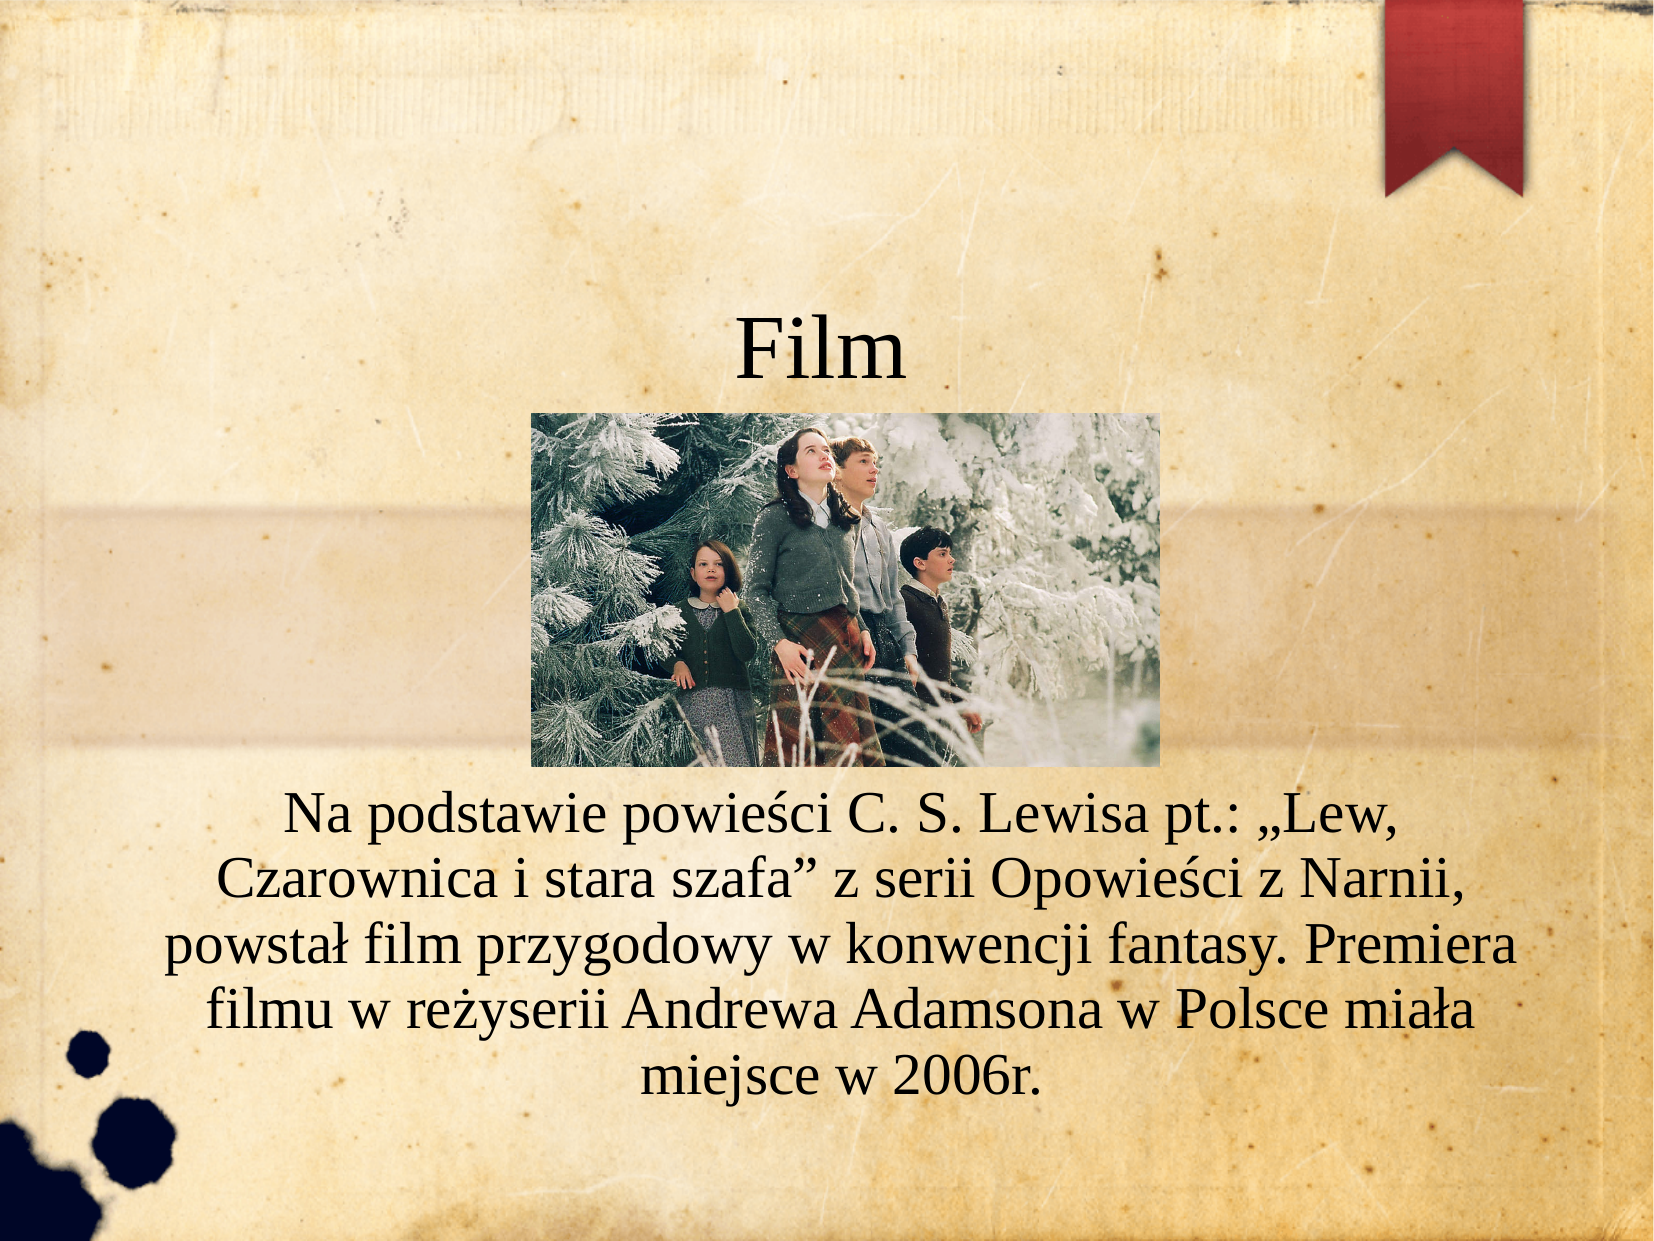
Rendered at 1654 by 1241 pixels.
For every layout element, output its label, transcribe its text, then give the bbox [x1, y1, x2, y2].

title Film [76, 117, 1565, 680]
picture [0, 0, 1654, 1241]
list Na podstawie powieści C. S. Lewisa pt.: „Lew, Czarownica i stara szafa” z serii Opowieści z Narnii, powstał film przygodowy w konwencji fantasy. Premiera filmu w reżyserii Andrewa Adamsona w Polsce miała miejsce w 2006r. [82, 779, 1538, 1111]
